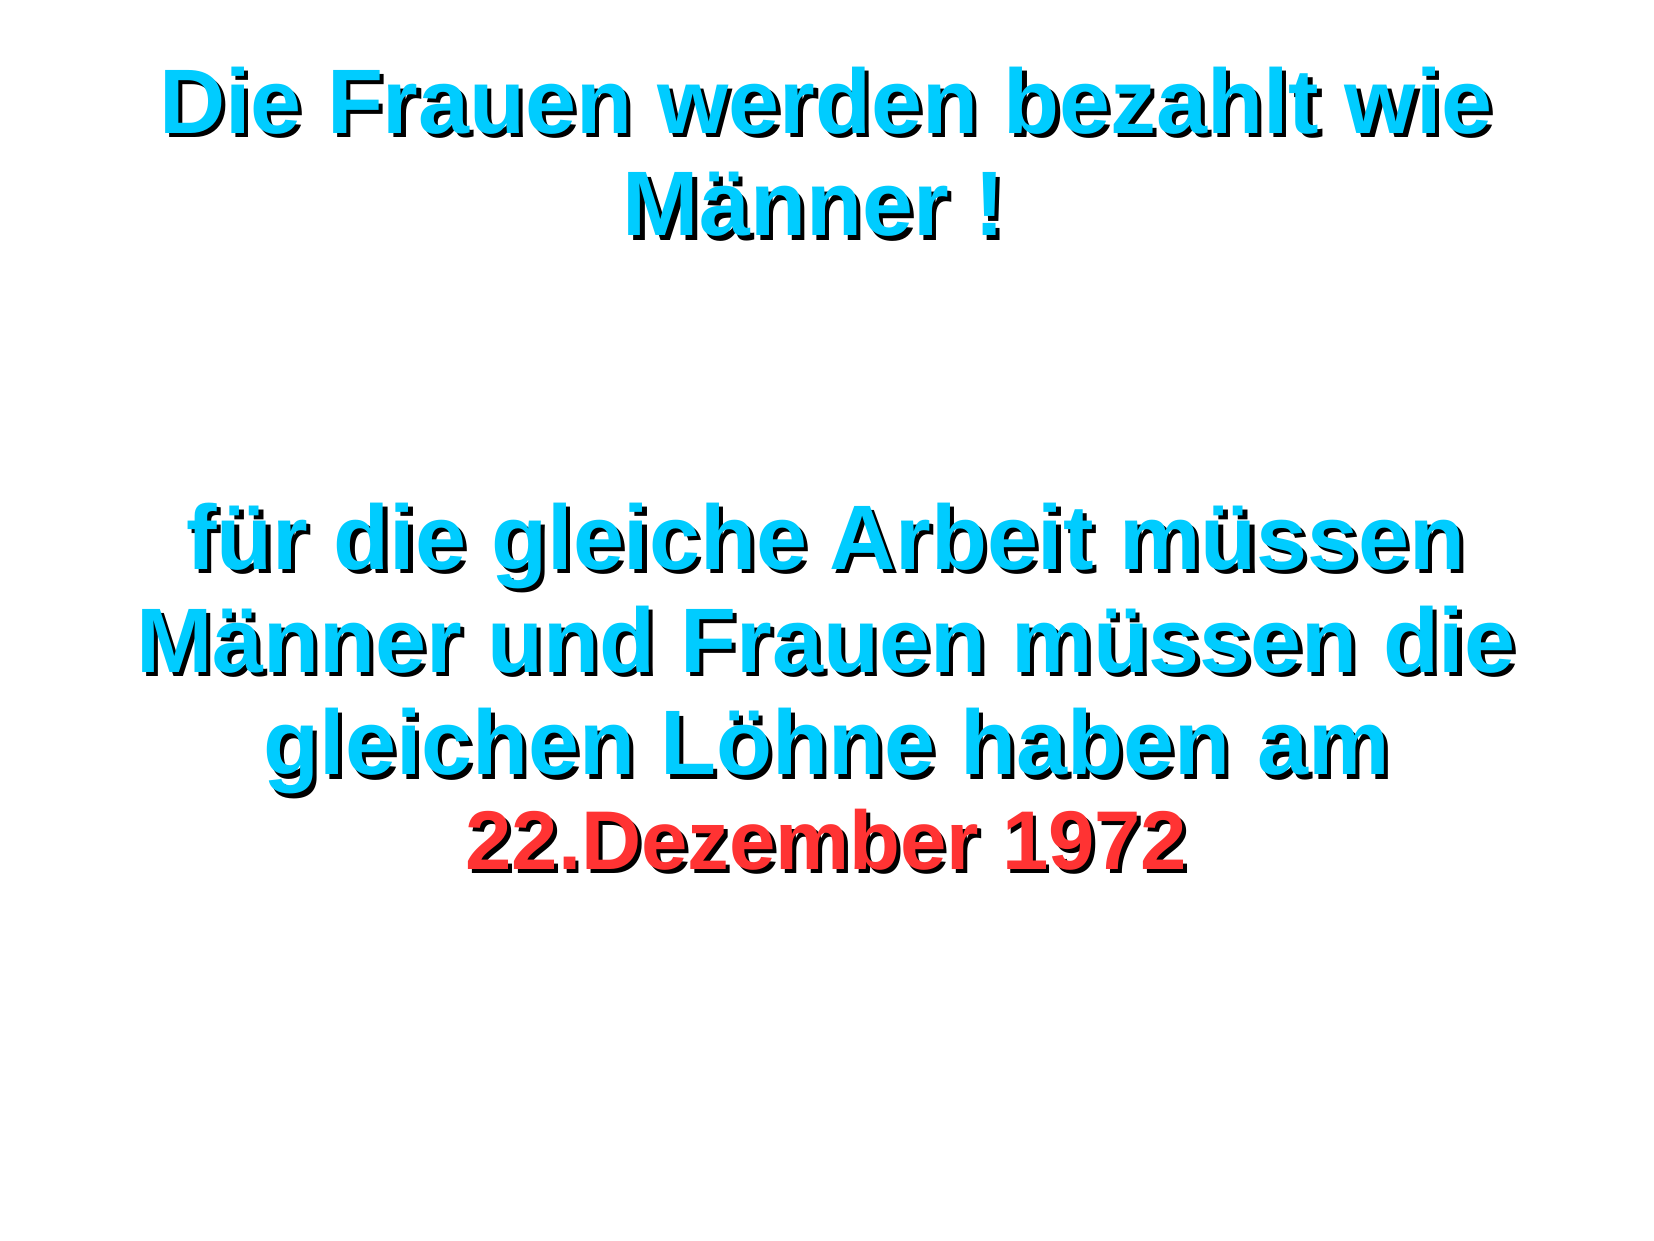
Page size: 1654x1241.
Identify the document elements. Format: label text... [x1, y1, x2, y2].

title Die Frauen werden bezahlt wie Männer ! [82, 49, 1571, 257]
subtitle für die gleiche Arbeit müssen Männer und Frauen müssen die gleichen Löhne haben am 22.Dezember 1972 [82, 290, 1571, 1010]
